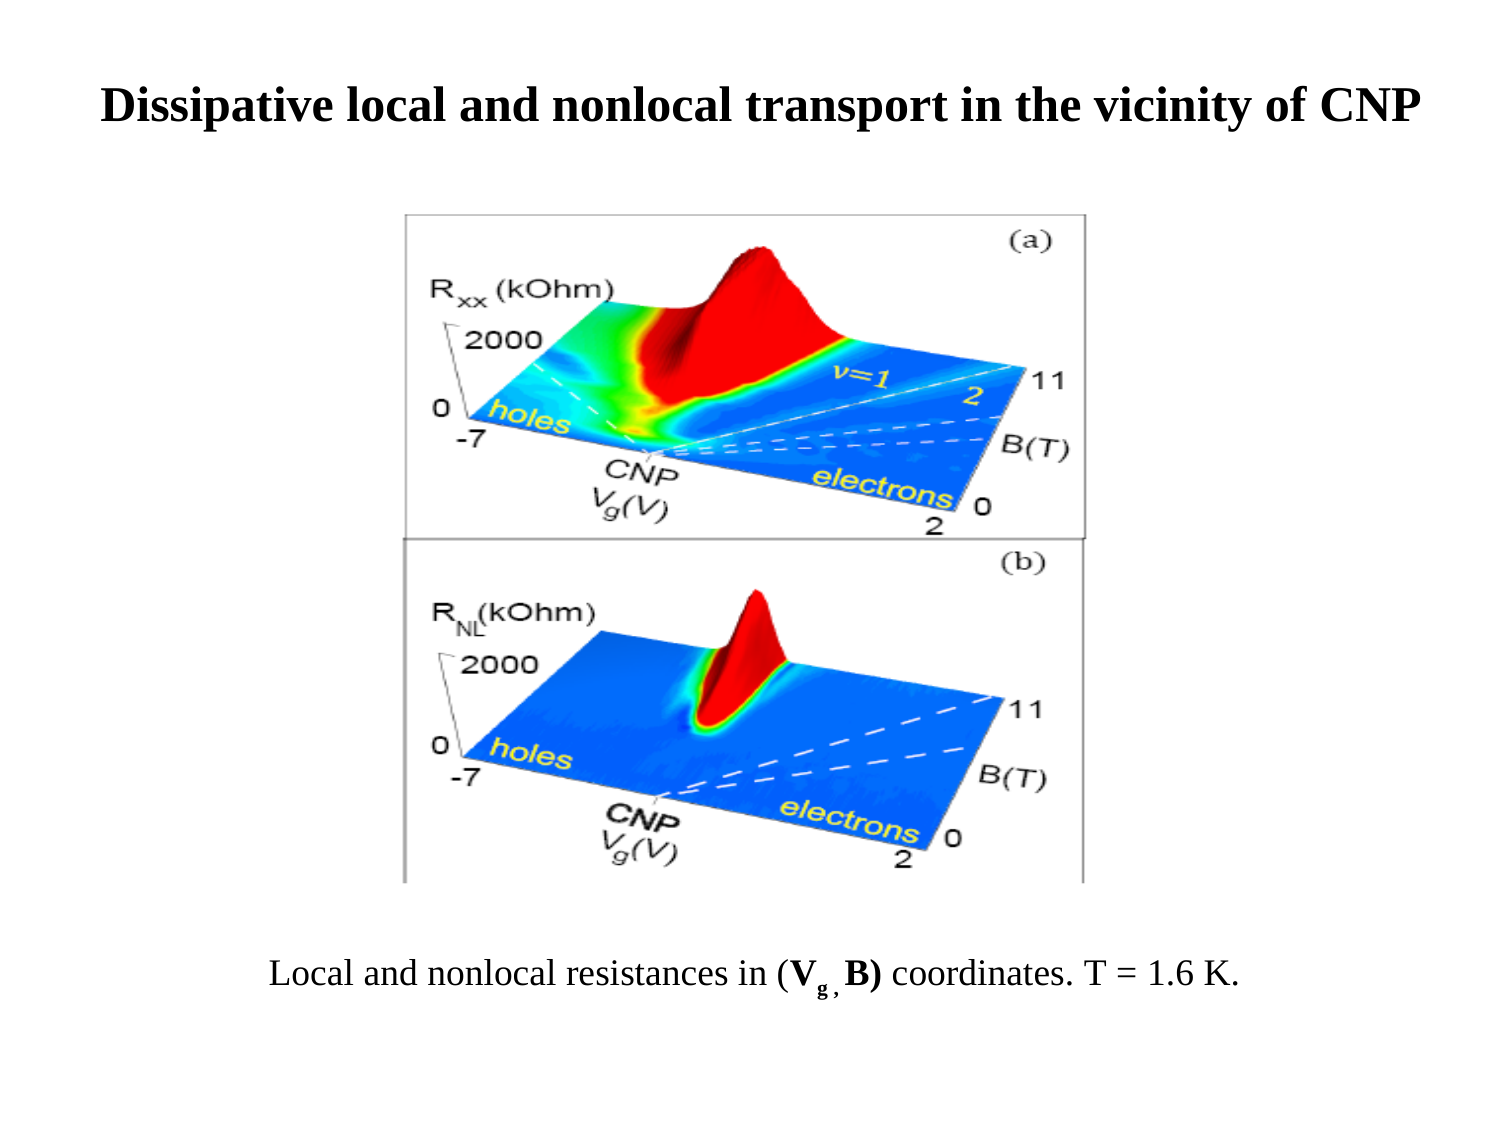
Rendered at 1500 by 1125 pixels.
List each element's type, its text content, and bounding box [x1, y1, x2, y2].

text_box Local and nonlocal resistances in (Vg , B) coordinates. T = 1.6 K. [253, 940, 1312, 1008]
title Dissipative local and nonlocal transport in the vicinity of CNP [64, 30, 1471, 173]
text_box [360, 184, 1128, 906]
